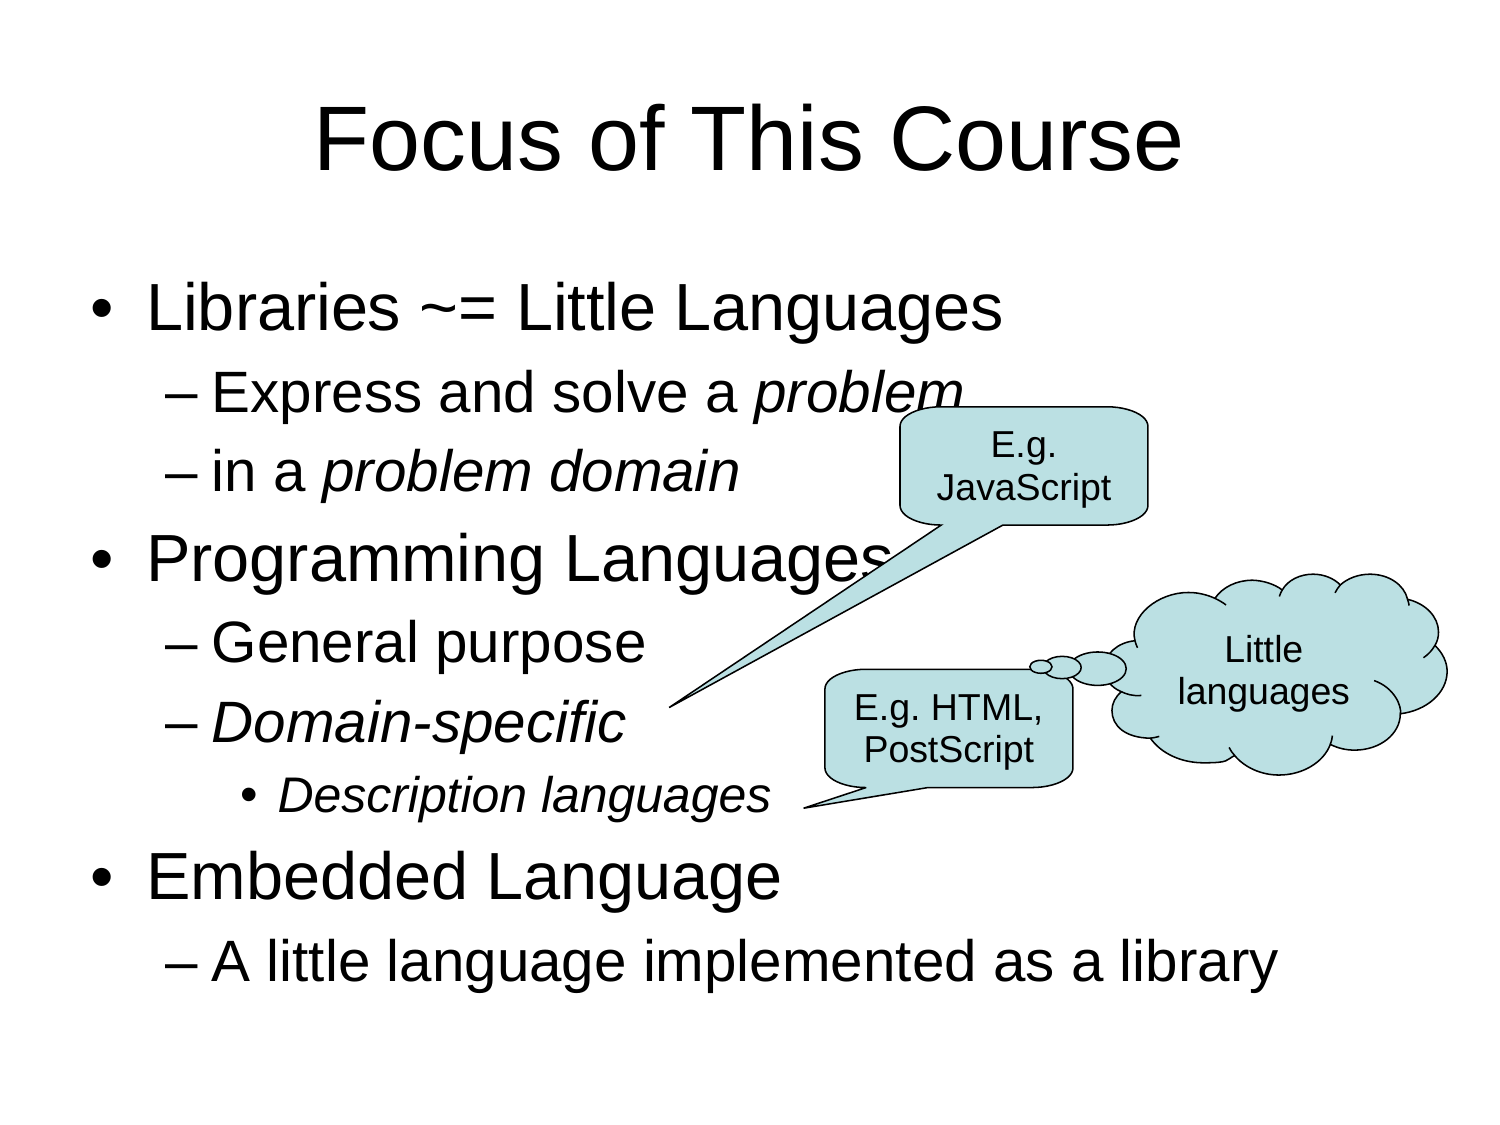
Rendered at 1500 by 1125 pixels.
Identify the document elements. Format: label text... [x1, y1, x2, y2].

text_box E.g. JavaScript [669, 406, 1148, 708]
text_box E.g. HTML, PostScript [803, 669, 1073, 809]
text_box Little languages [1029, 574, 1448, 776]
title Focus of This Course [75, 45, 1426, 233]
list Libraries ~= Little Languages Express and solve a problem in a problem domain Programming Languages General purpose Domain-specific Description languages Embedded Language A little language implemented as a library [75, 262, 1426, 1006]
